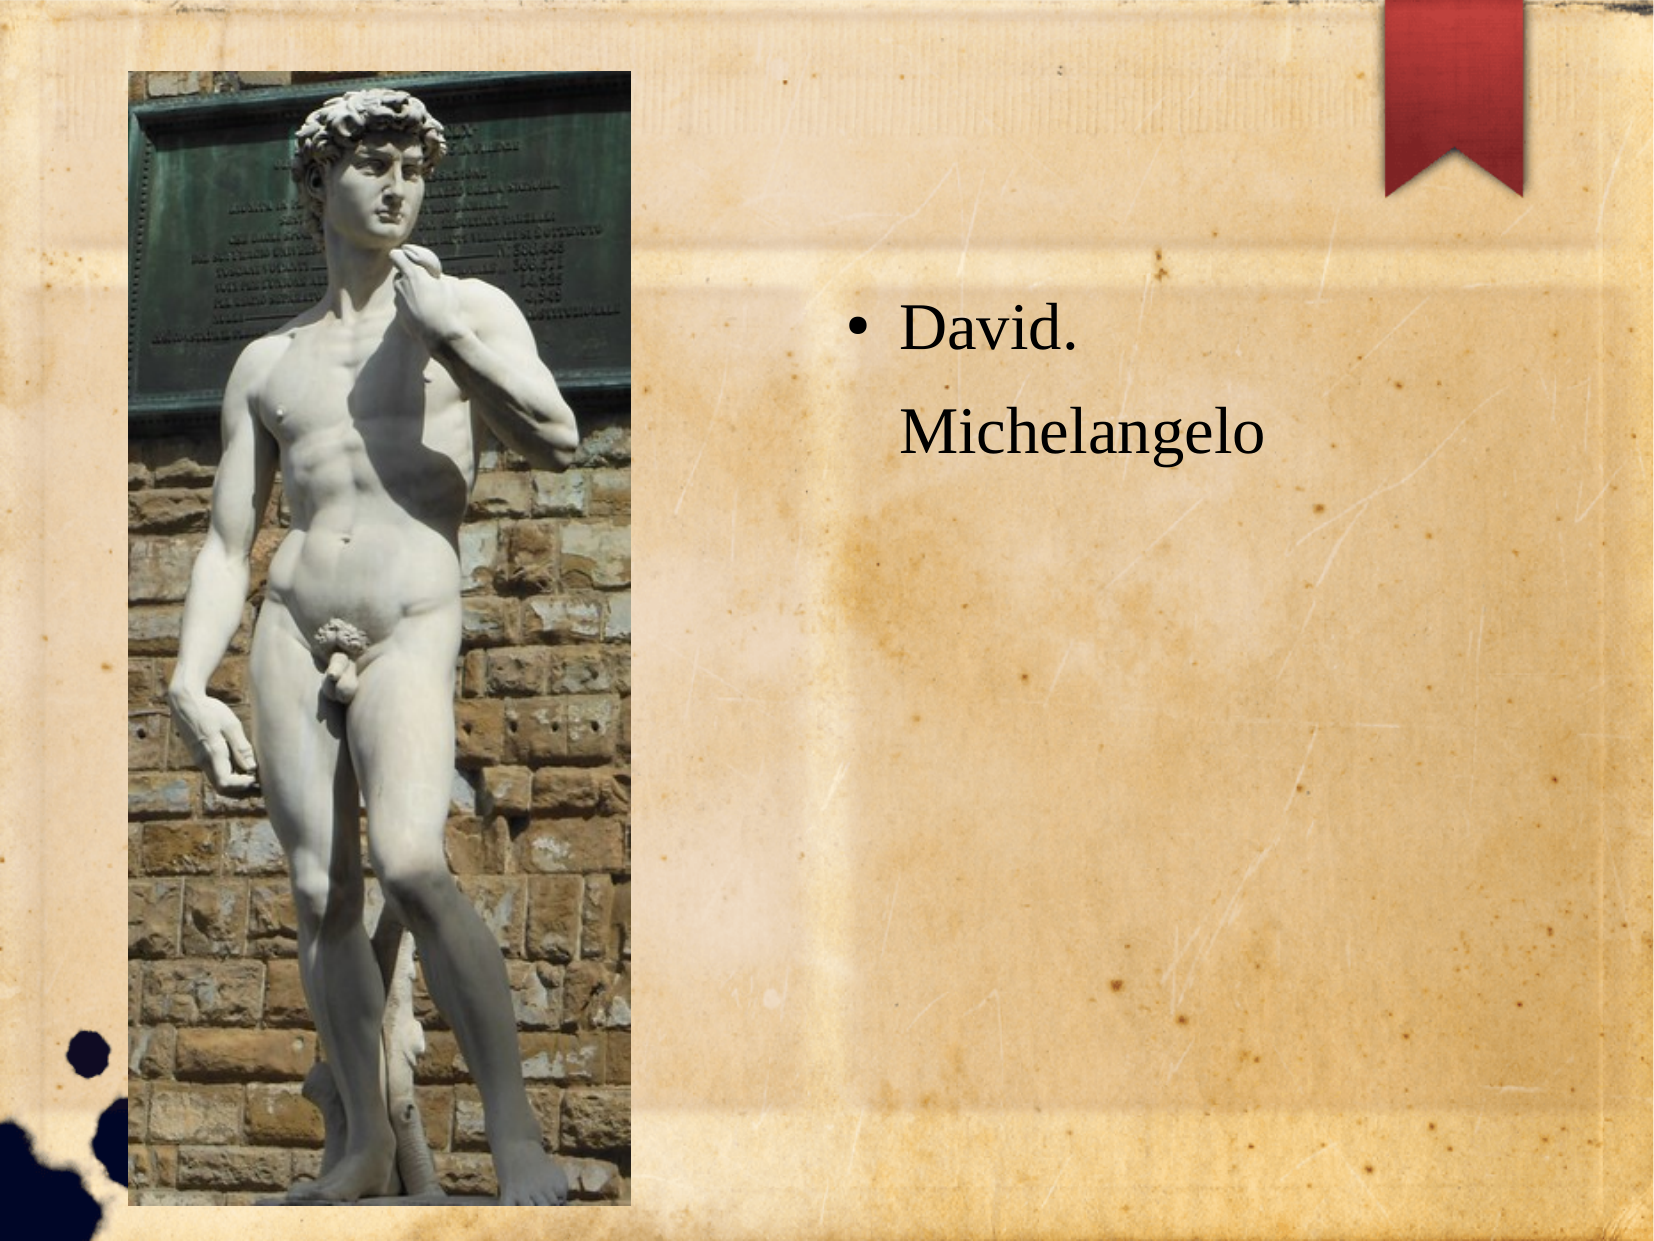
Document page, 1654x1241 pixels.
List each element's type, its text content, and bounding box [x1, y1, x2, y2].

picture [0, 0, 1654, 1241]
list David. Michelangelo [828, 290, 1539, 1010]
